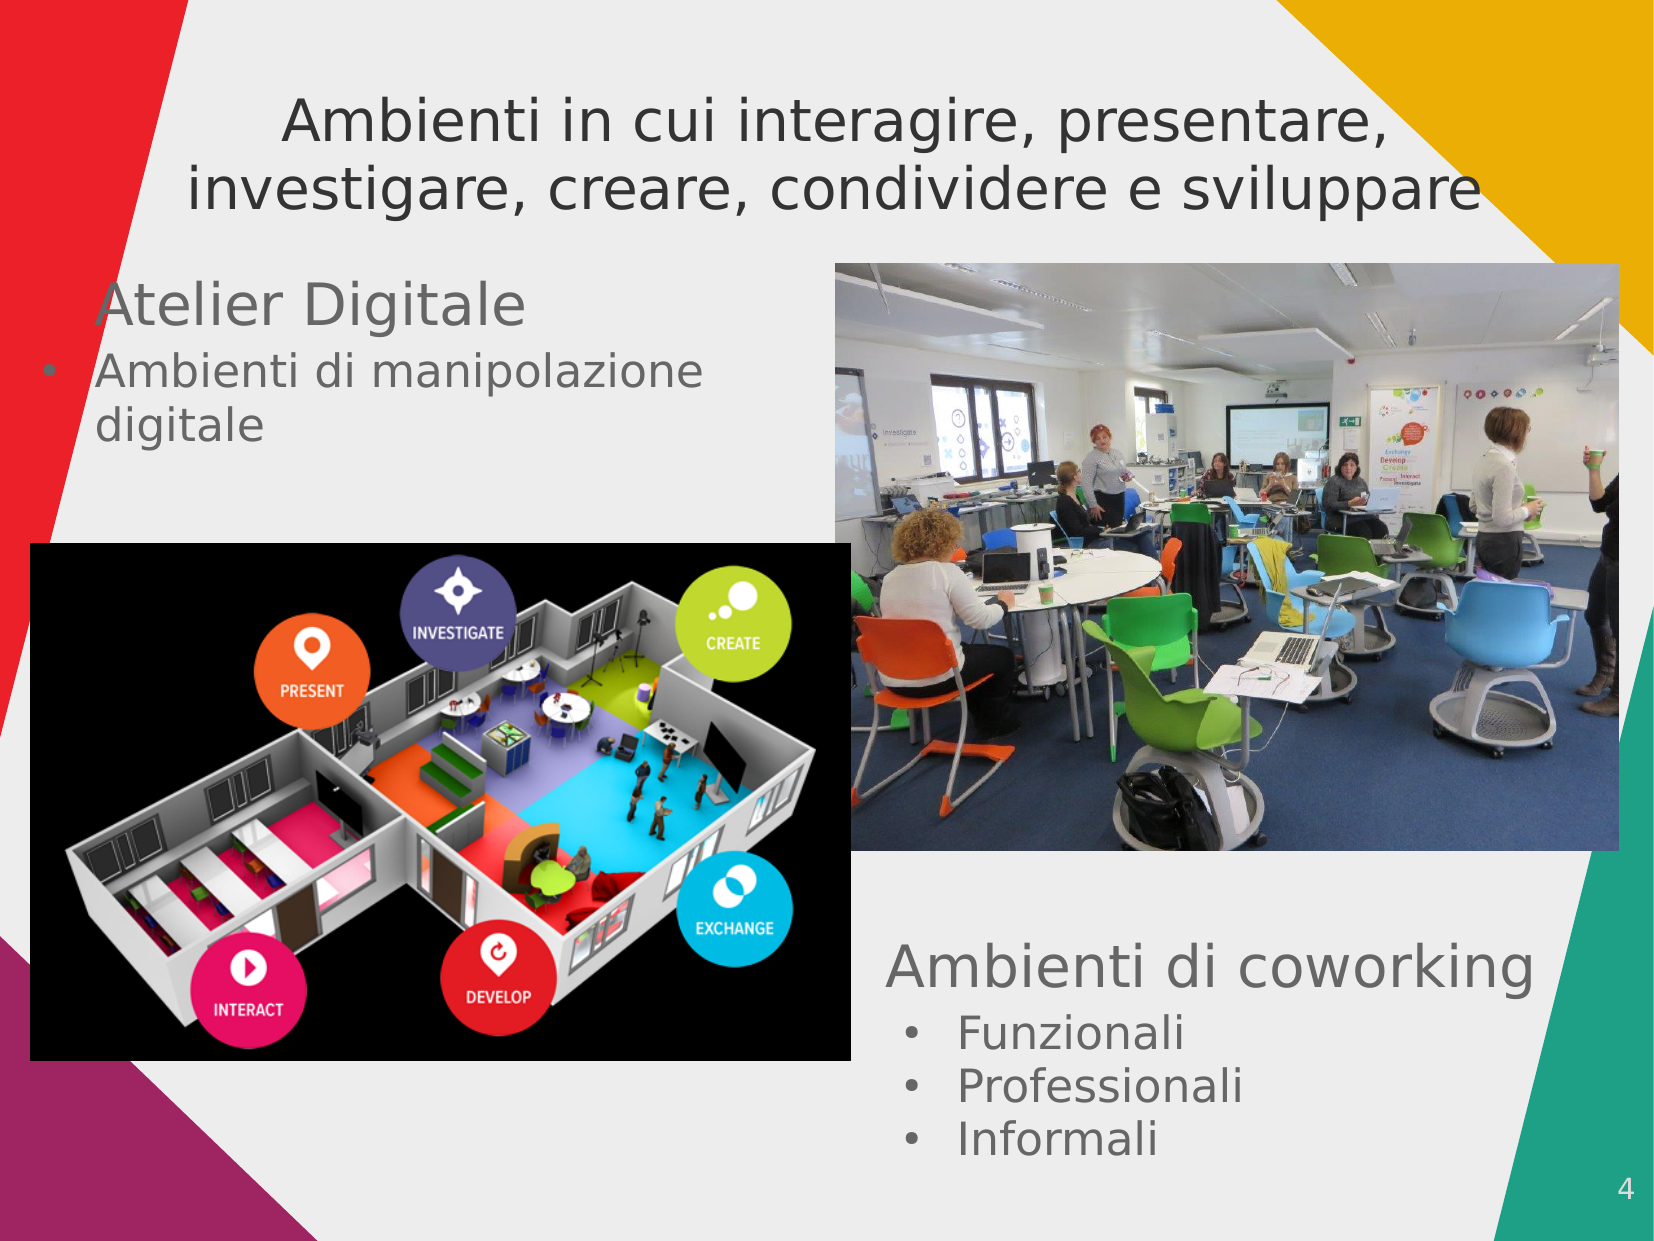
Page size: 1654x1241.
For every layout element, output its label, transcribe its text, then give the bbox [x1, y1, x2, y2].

text_box Ambienti di coworking Funzionali Professionali Informali [885, 933, 1630, 1167]
title Ambienti in cui interagire, presentare, investigare, creare, condividere e sviluppare [124, 87, 1548, 271]
picture [30, 263, 1619, 1061]
list Atelier Digitale Ambienti di manipolazione digitale [23, 271, 835, 476]
